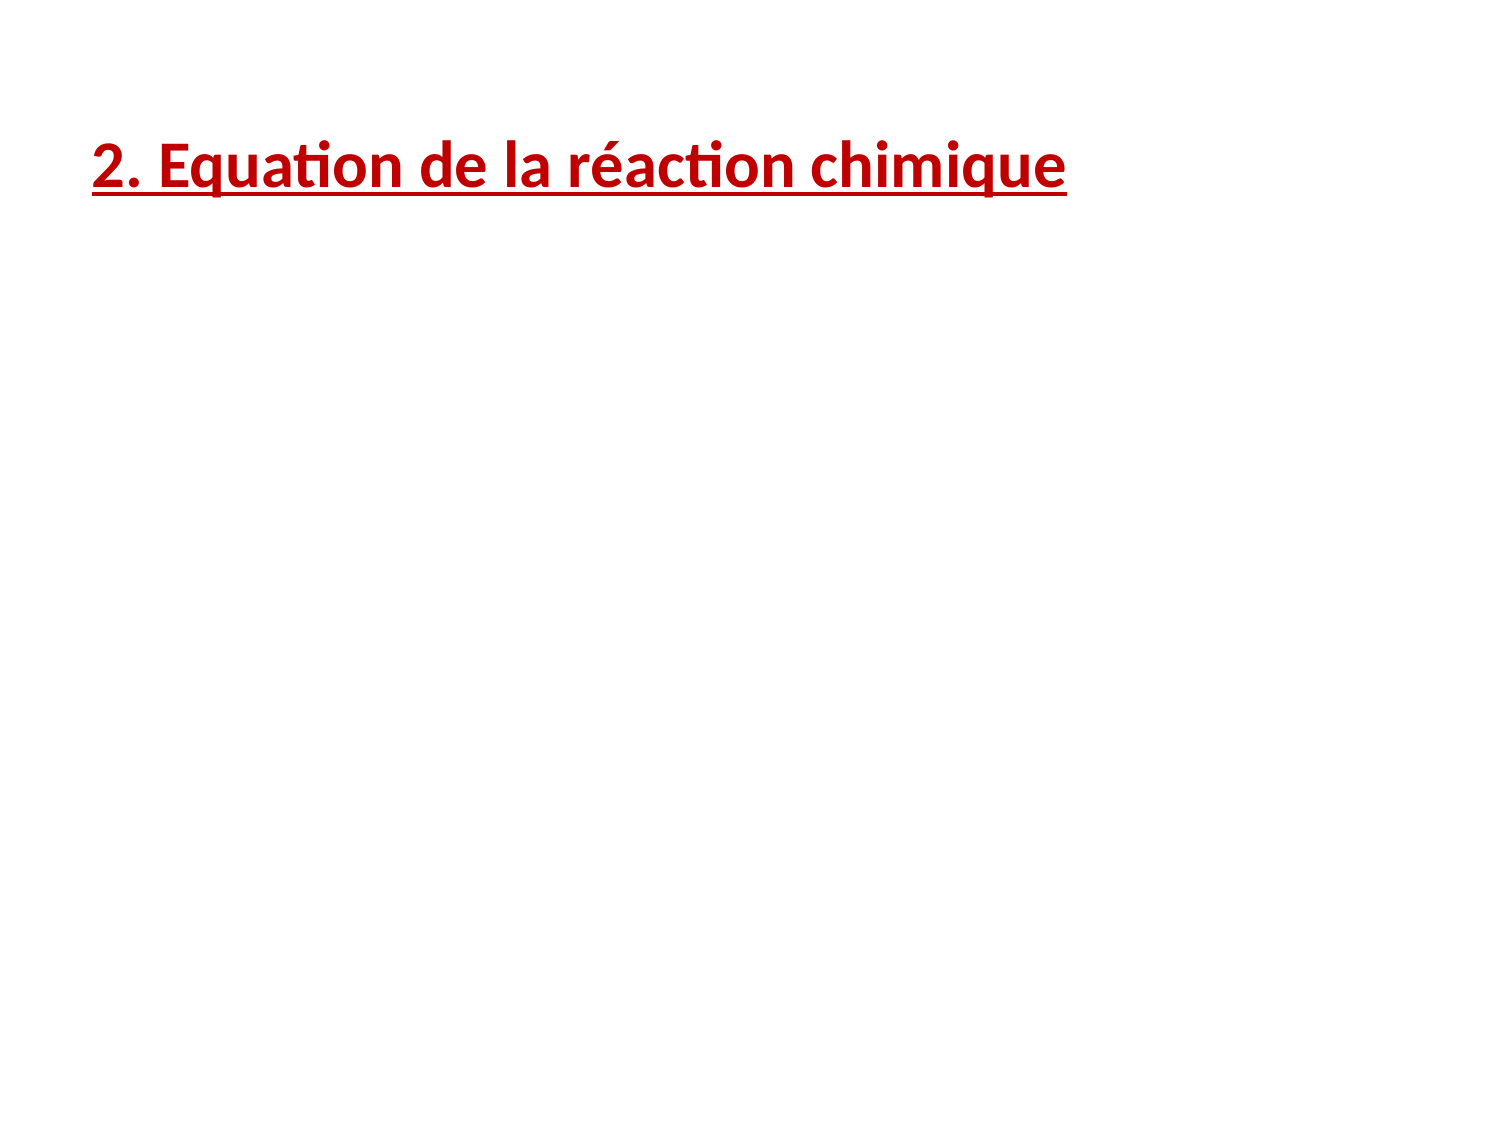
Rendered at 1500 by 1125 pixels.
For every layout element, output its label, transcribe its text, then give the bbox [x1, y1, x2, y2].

text_box 2. Equation de la réaction chimique [76, 113, 1427, 279]
